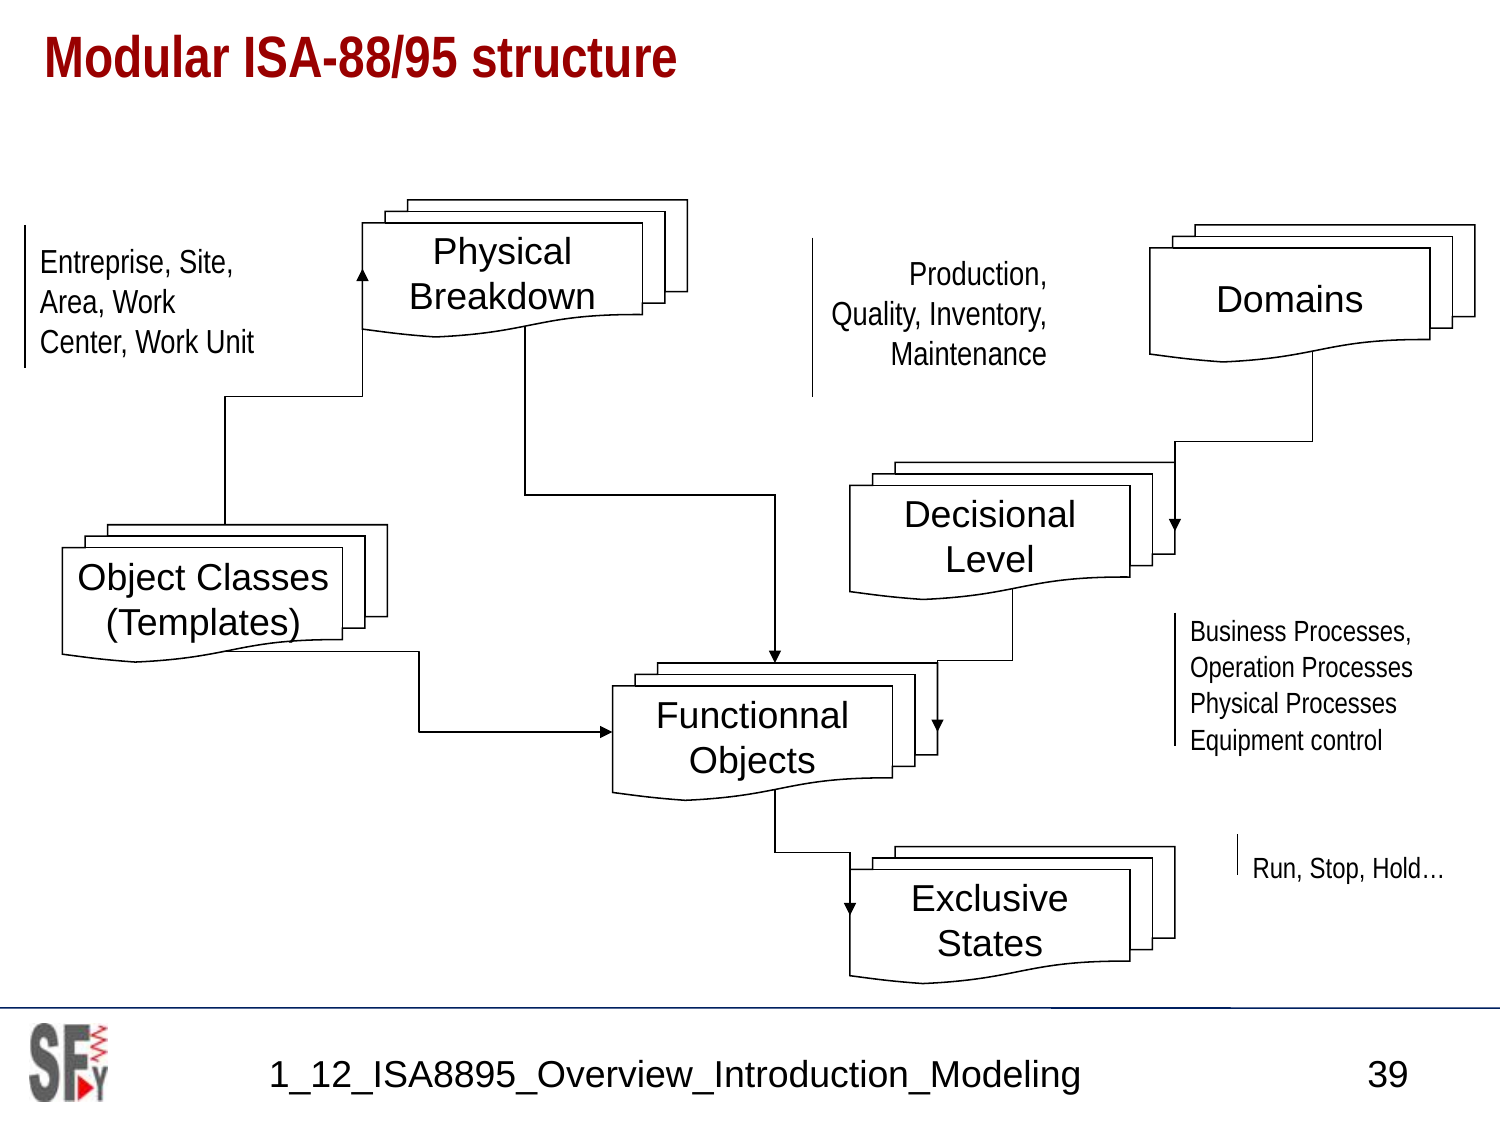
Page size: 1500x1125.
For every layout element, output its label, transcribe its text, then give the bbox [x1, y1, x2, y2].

text_box Functionnal Objects [612, 663, 938, 801]
text_box Domains [1149, 224, 1475, 362]
text_box Decisional Level [849, 462, 1175, 600]
picture [29, 1023, 108, 1102]
text_box Object Classes (Templates) [62, 524, 388, 663]
text_box Exclusive States [849, 846, 1175, 984]
slide_number <numéro> [1352, 1034, 1490, 1103]
text_box Physical Breakdown [362, 199, 688, 337]
footer 1_12_ISA8895_Overview_Introduction_Modeling [253, 1034, 1336, 1103]
text_box Business Processes, Operation Processes Physical Processes Equipment control [1174, 612, 1475, 746]
text_box Entreprise, Site, Area, Work Center, Work Unit [24, 224, 275, 368]
title Modular ISA-88/95 structure [29, 12, 1471, 138]
text_box Run, Stop, Hold… [1237, 834, 1462, 876]
text_box Production, Quality, Inventory, Maintenance [812, 237, 1062, 398]
